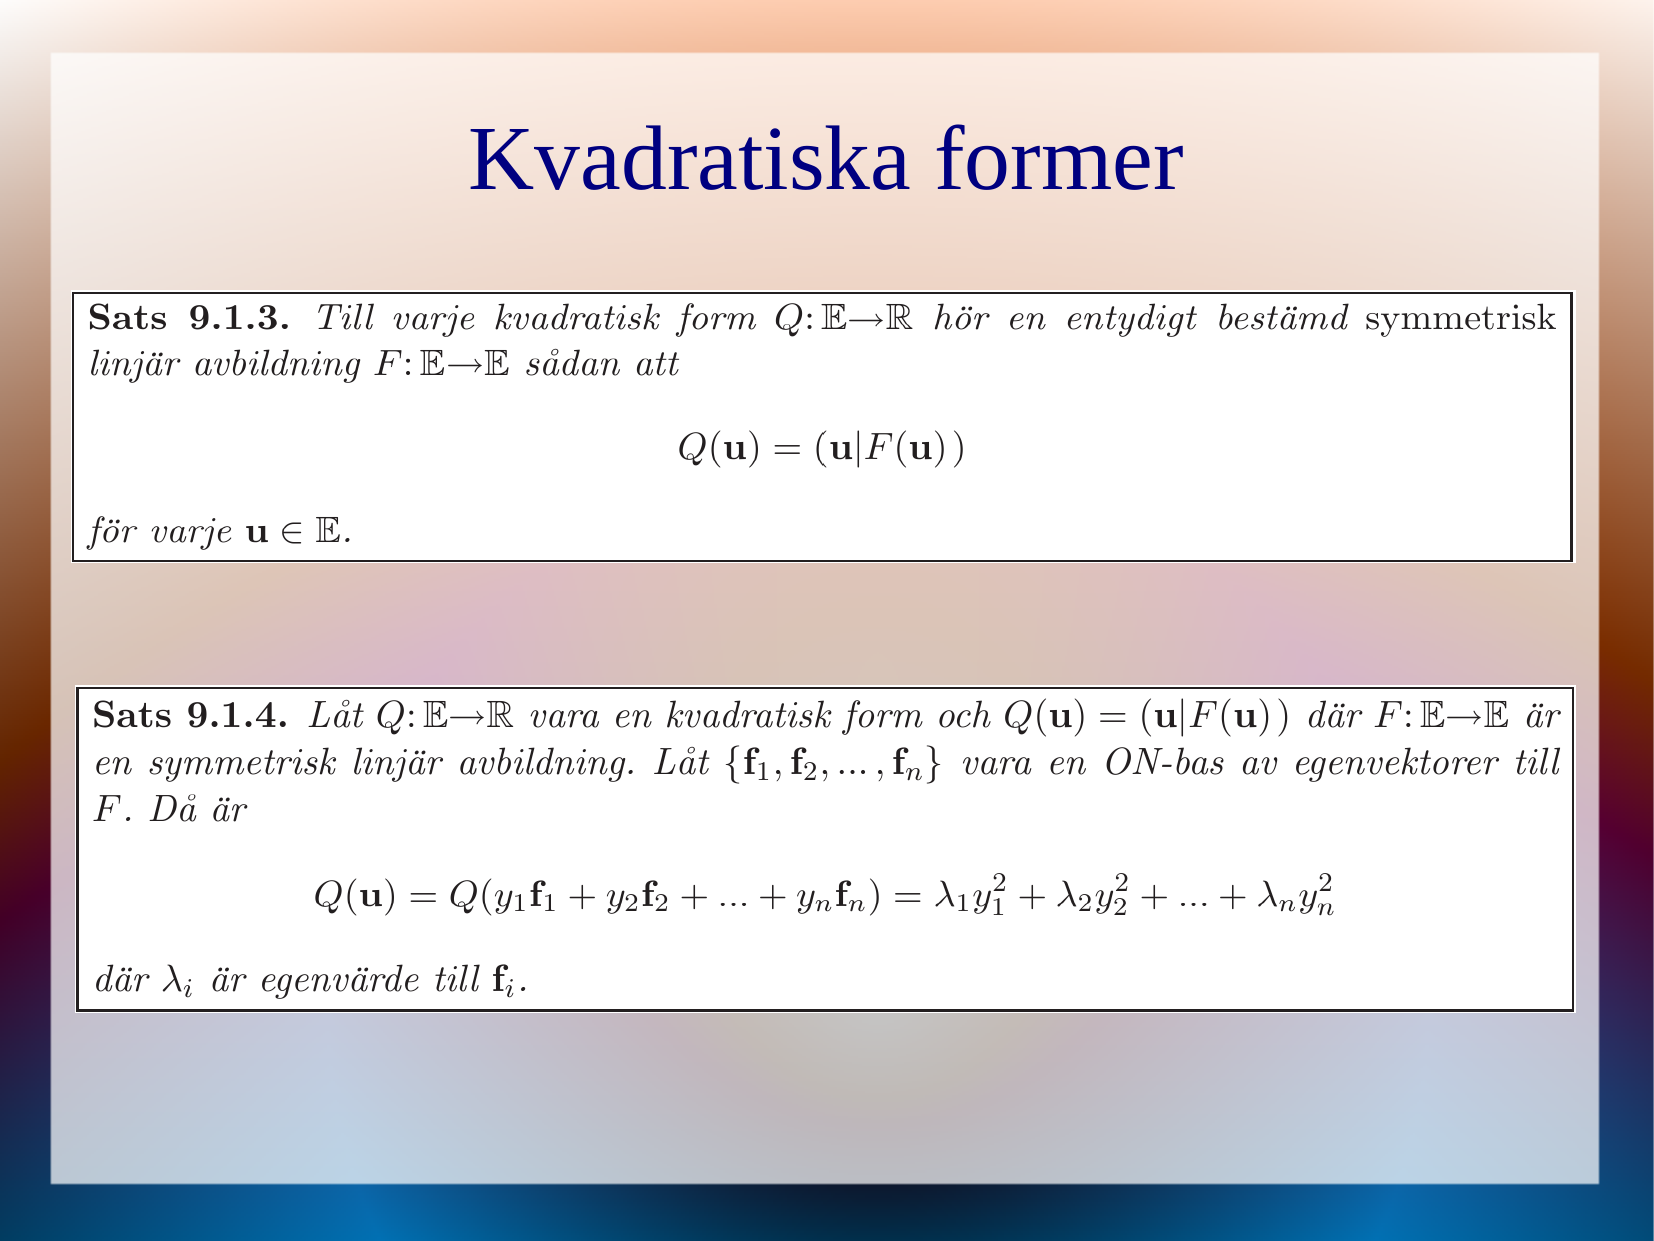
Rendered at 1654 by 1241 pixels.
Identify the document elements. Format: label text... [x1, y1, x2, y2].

picture [0, 0, 1654, 1241]
title Kvadratiska former [82, 62, 1571, 256]
